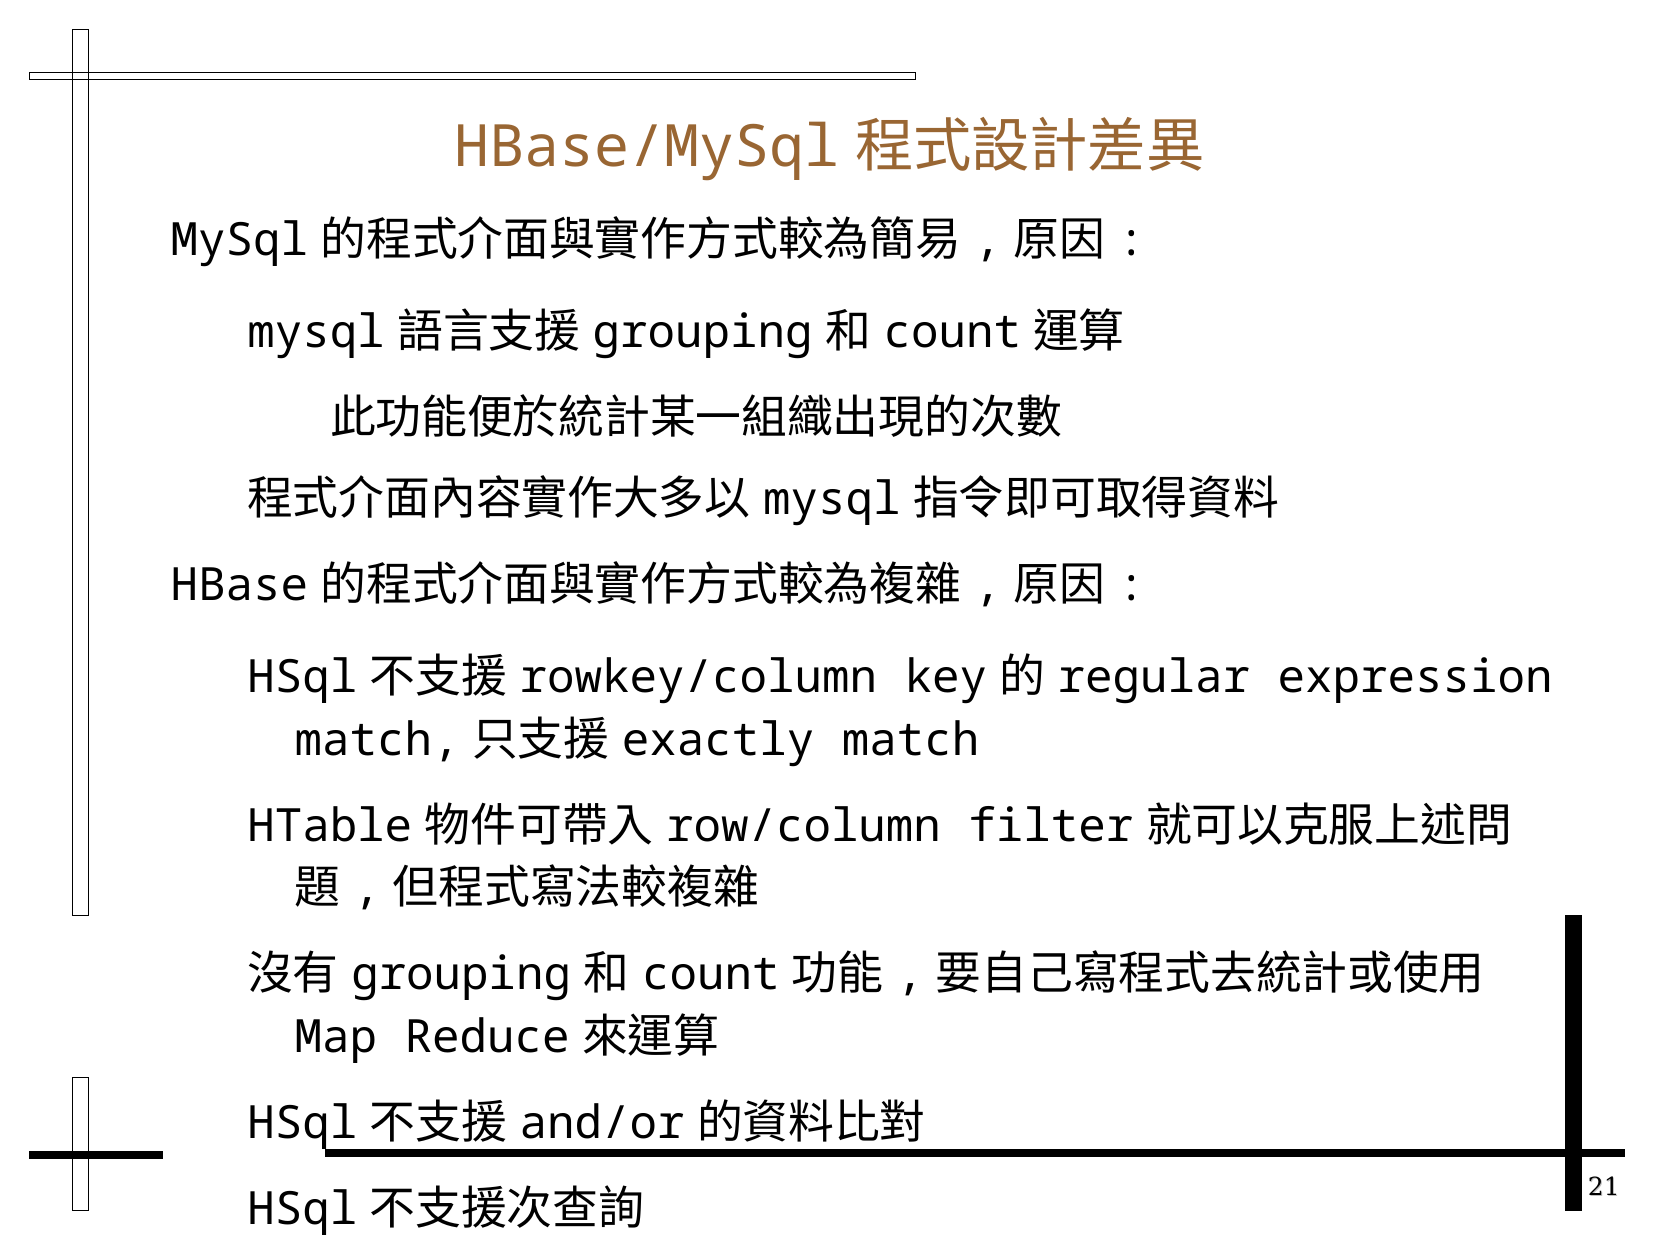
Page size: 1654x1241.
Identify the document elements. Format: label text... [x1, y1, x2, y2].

list MySql的程式介面與實作方式較為簡易,原因: mysql語言支援grouping和count運算 此功能便於統計某一組織出現的次數 程式介面內容實作大多以mysql指令即可取得資料 HBase的程式介面與實作方式較為複雜,原因: HSql不支援rowkey/column key的regular expression match,只支援exactly match HTable物件可帶入row/column filter就可以克服上述問題,但程式寫法較複雜 沒有grouping和count功能,要自己寫程式去統計或使用Map Reduce來運算 HSql不支援and/or的資料比對 HSql不支援次查詢 [152, 206, 1565, 1138]
title HBase/MySql程式設計差異 [123, 50, 1536, 237]
